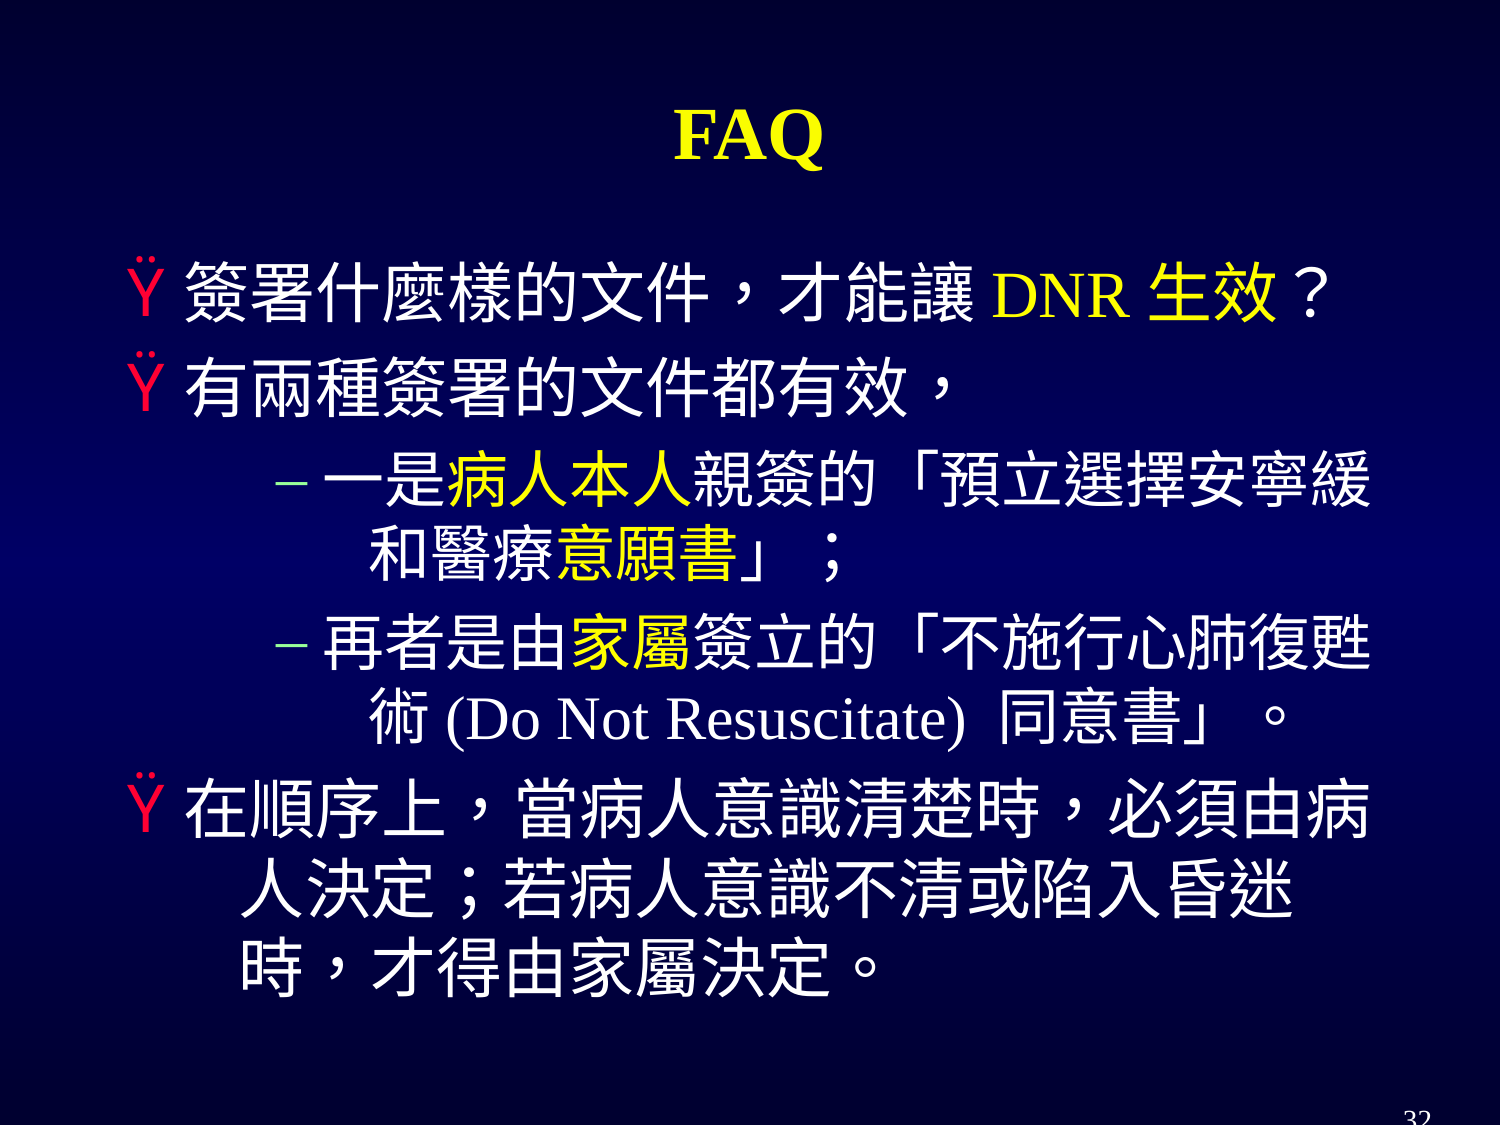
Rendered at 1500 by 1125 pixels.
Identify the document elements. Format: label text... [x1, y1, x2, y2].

text_box [1387, 1093, 1491, 1118]
list 簽署什麼樣的文件，才能讓DNR生效？ 有兩種簽署的文件都有效， 一是病人本人親簽的「預立選擇安寧緩和醫療意願書」； 再者是由家屬簽立的「不施行心肺復甦術(Do Not Resuscitate) 同意書」。 在順序上，當病人意識清楚時，必須由病人決定；若病人意識不清或陷入昏迷時，才得由家屬決定。 [112, 243, 1388, 1044]
title FAQ [112, 62, 1388, 197]
